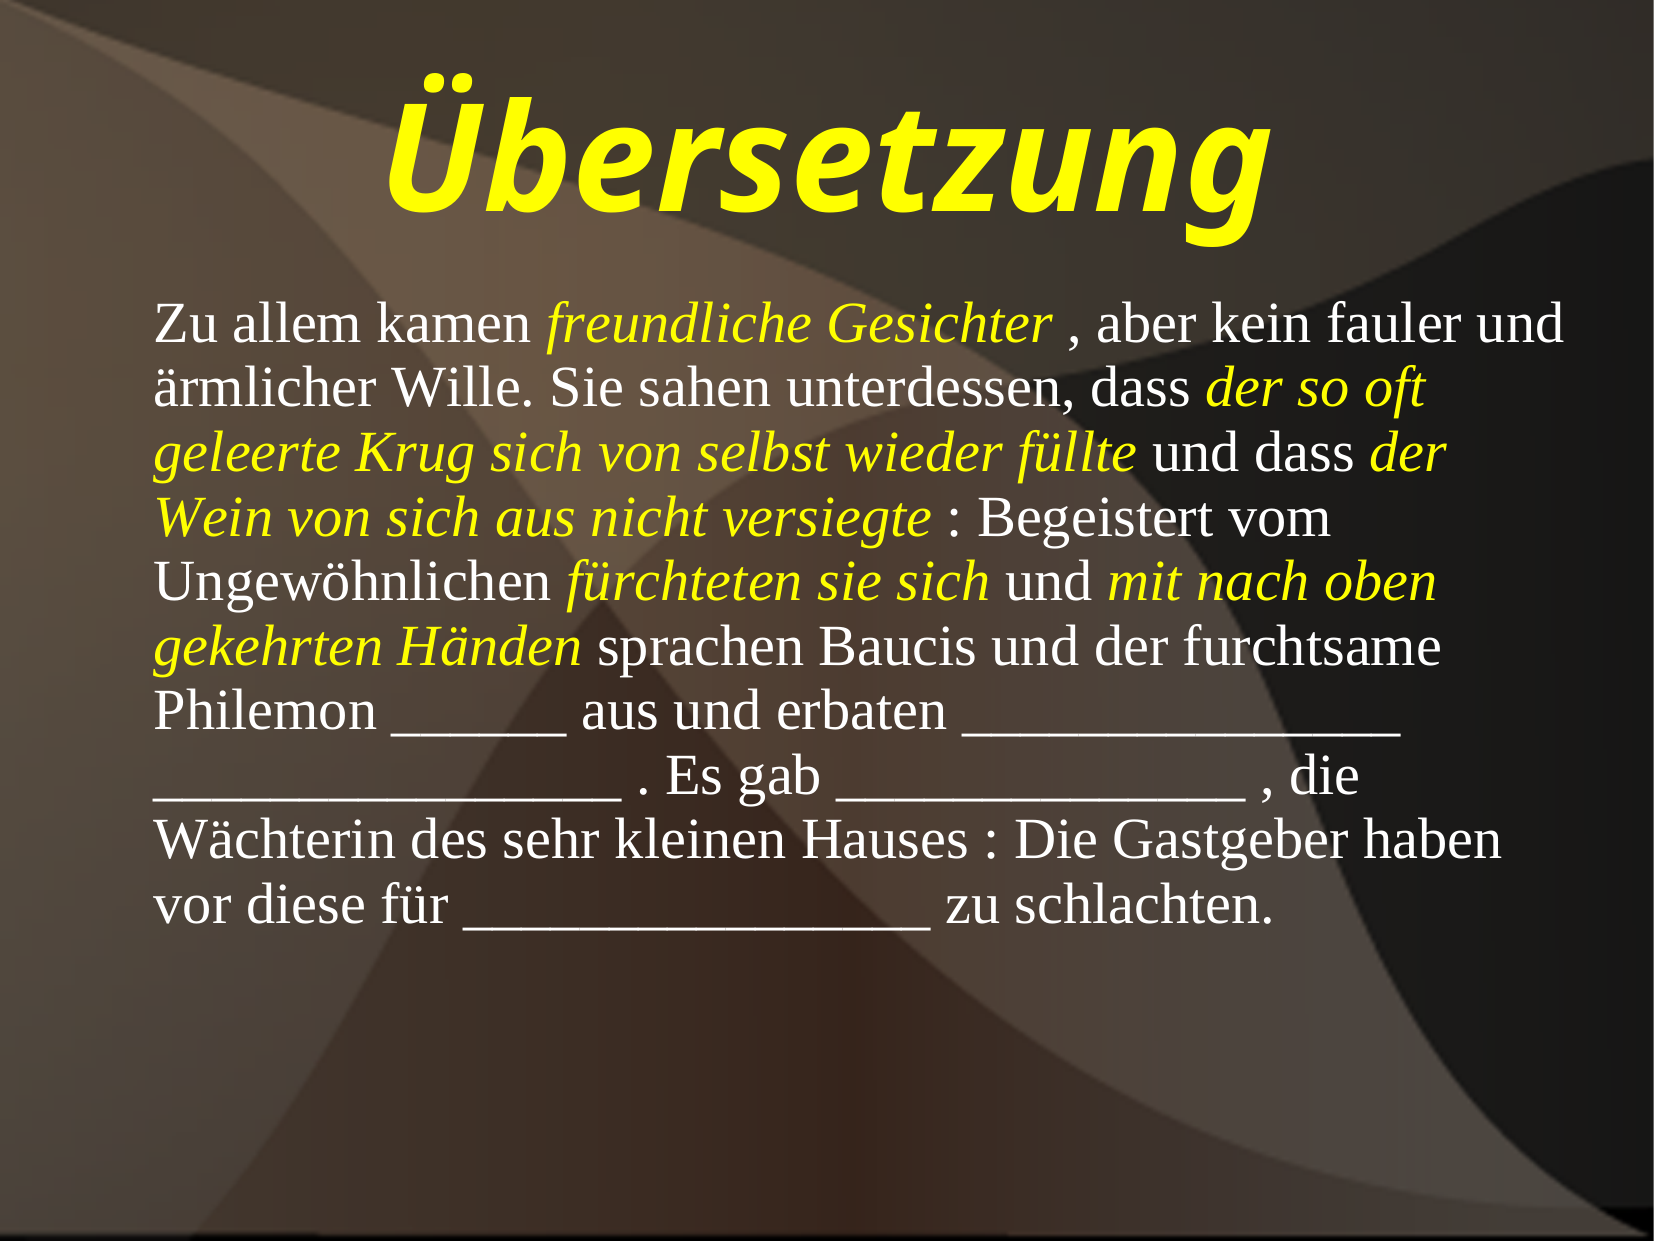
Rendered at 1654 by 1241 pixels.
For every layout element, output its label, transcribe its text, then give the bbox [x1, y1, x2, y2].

title Übersetzung [82, 49, 1571, 257]
list Zu allem kamen freundliche Gesichter , aber kein fauler und ärmlicher Wille. Sie sahen unterdessen, dass der so oft geleerte Krug sich von selbst wieder füllte und dass der Wein von sich aus nicht versiegte : Begeistert vom Ungewöhnlichen fürchteten sie sich und mit nach oben gekehrten Händen sprachen Baucis und der furchtsame Philemon ______ aus und erbaten _______________ ________________ . Es gab ______________ , die Wächterin des sehr kleinen Hauses : Die Gastgeber haben vor diese für ________________ zu schlachten. [82, 290, 1571, 1109]
picture [0, 0, 1654, 1241]
